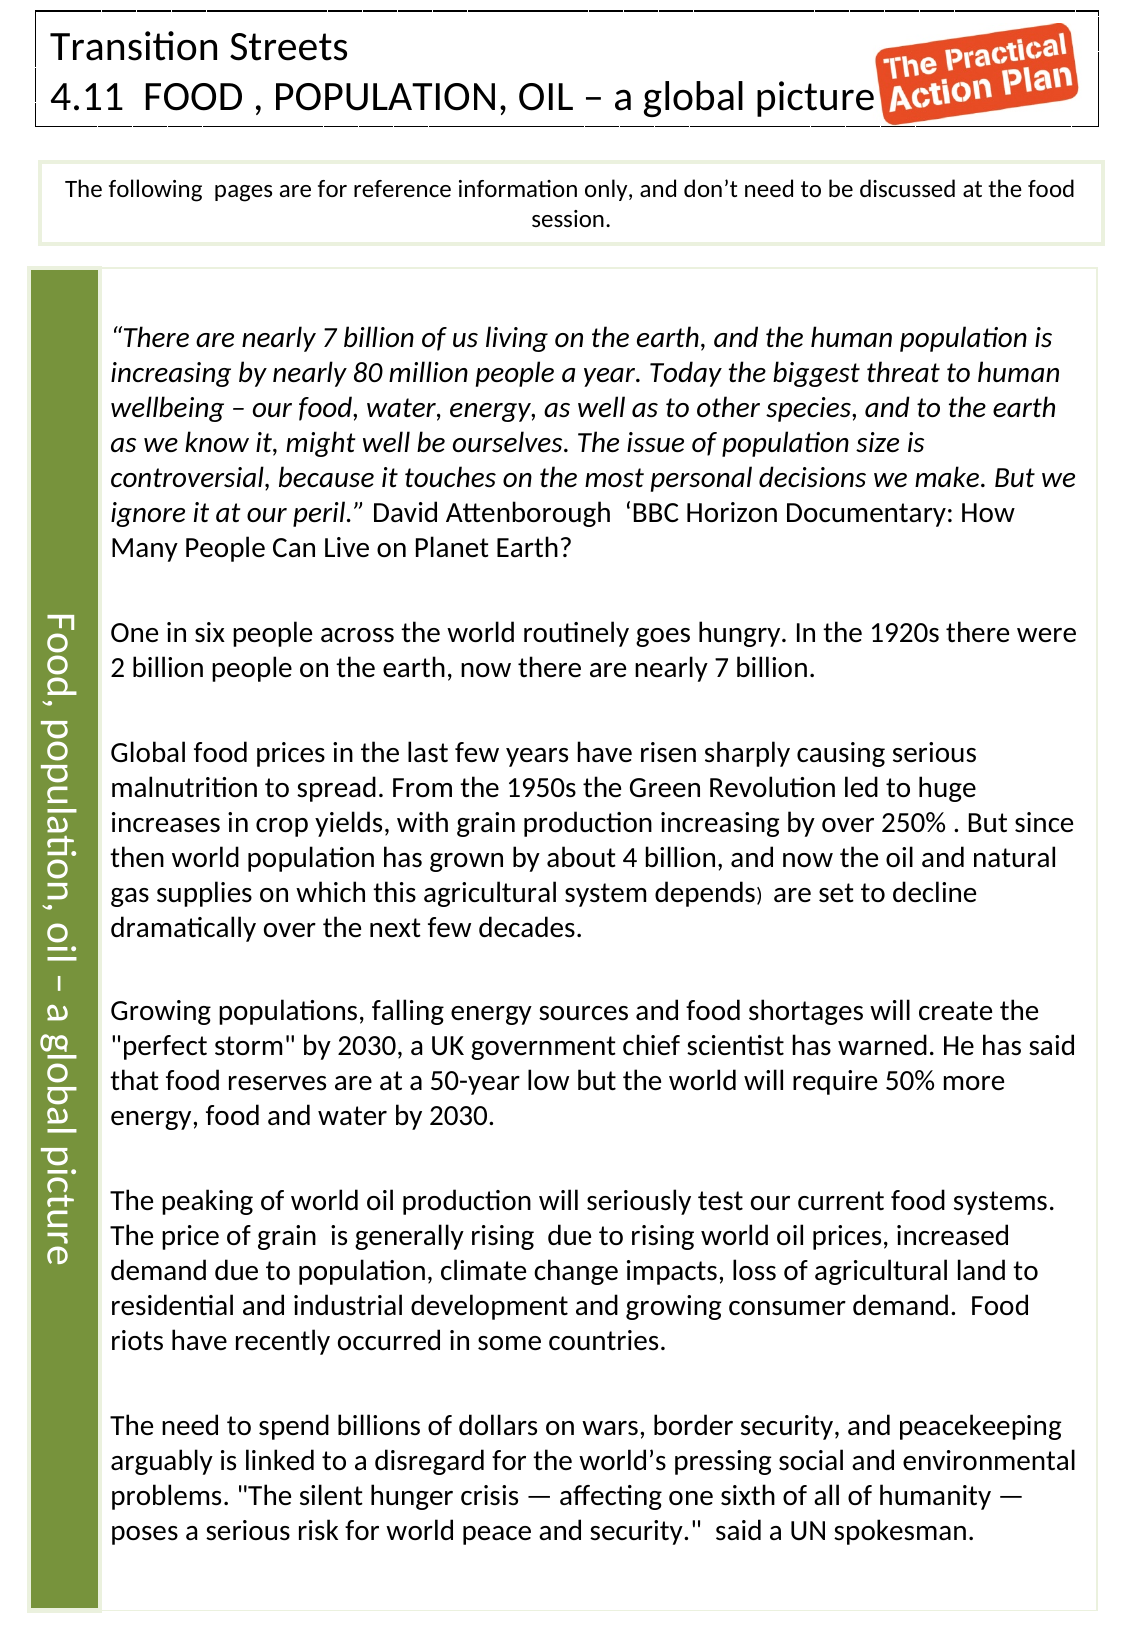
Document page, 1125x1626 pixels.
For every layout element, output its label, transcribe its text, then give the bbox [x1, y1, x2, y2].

text_box Food, population, oil – a global picture [28, 268, 100, 1611]
list “There are nearly 7 billion of us living on the earth, and the human population is increasing by nearly 80 million people a year. Today the biggest threat to human wellbeing – our food, water, energy, as well as to other species, and to the earth as we know it, might well be ourselves. The issue of population size is controversial, because it touches on the most personal decisions we make. But we ignore it at our peril.” David Attenborough ‘BBC Horizon Documentary: How Many People Can Live on Planet Earth? One in six people across the world routinely goes hungry. In the 1920s there were 2 billion people on the earth, now there are nearly 7 billion. Global food prices in the last few years have risen sharply causing serious malnutrition to spread. From the 1950s the Green Revolution led to huge increases in crop yields, with grain production increasing by over 250% . But since then world population has grown by about 4 billion, and now the oil and natural gas supplies on which this agricultural system depends) are set to decline dramatically over the next few decades. Growing populations, falling energy sources and food shortages will create the "perfect storm" by 2030, a UK government chief scientist has warned. He has said that food reserves are at a 50-year low but the world will require 50% more energy, food and water by 2030. The peaking of world oil production will seriously test our current food systems. The price of grain is generally rising due to rising world oil prices, increased demand due to population, climate change impacts, loss of agricultural land to residential and industrial development and growing consumer demand. Food riots have recently occurred in some countries. The need to spend billions of dollars on wars, border security, and peacekeeping arguably is linked to a disregard for the world’s pressing social and environmental problems. "The silent hunger crisis — affecting one sixth of all of humanity — poses a serious risk for world peace and security." said a UN spokesman. [100, 268, 1098, 1611]
text_box The following pages are for reference information only, and don’t need to be discussed at the food session. [40, 161, 1104, 245]
text_box Transition Streets 4.11 FOOD , POPULATION, OIL – a global picture [35, 10, 1099, 127]
